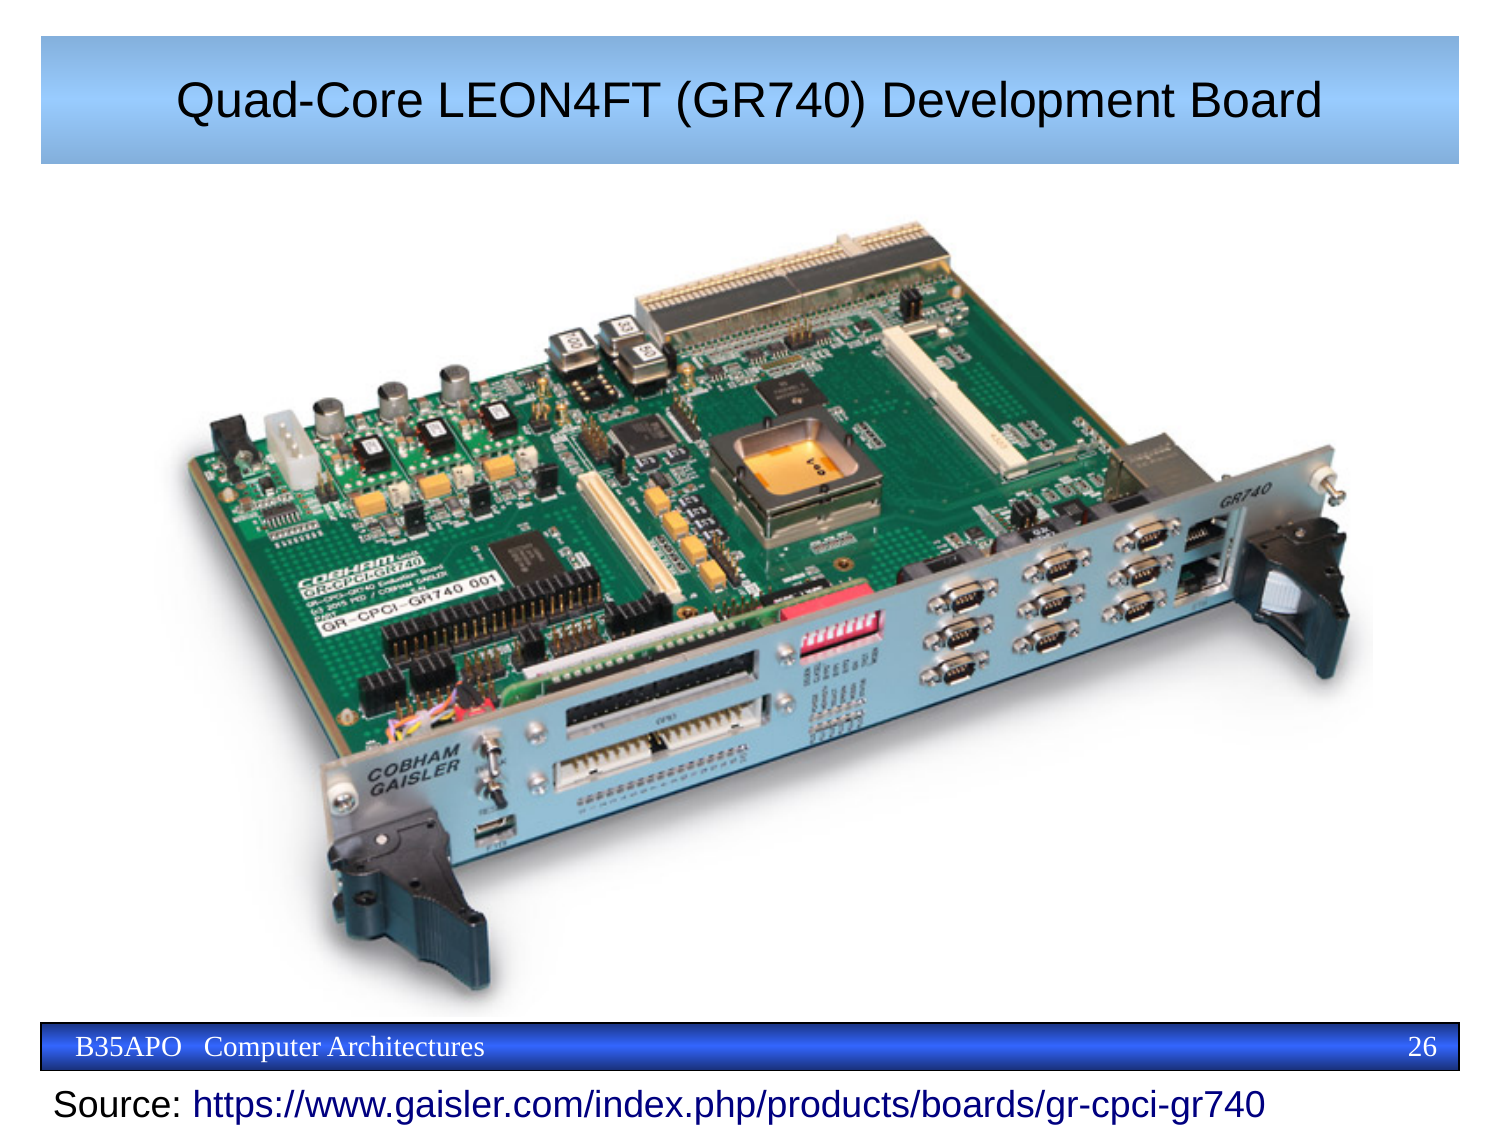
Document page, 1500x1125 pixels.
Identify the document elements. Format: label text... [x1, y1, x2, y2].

text_box Source: https://www.gaisler.com/index.php/products/boards/gr-cpci-gr740 [38, 1075, 1439, 1125]
title Quad-Core LEON4FT (GR740) Development Board [41, 36, 1459, 164]
picture [127, 187, 1373, 1017]
